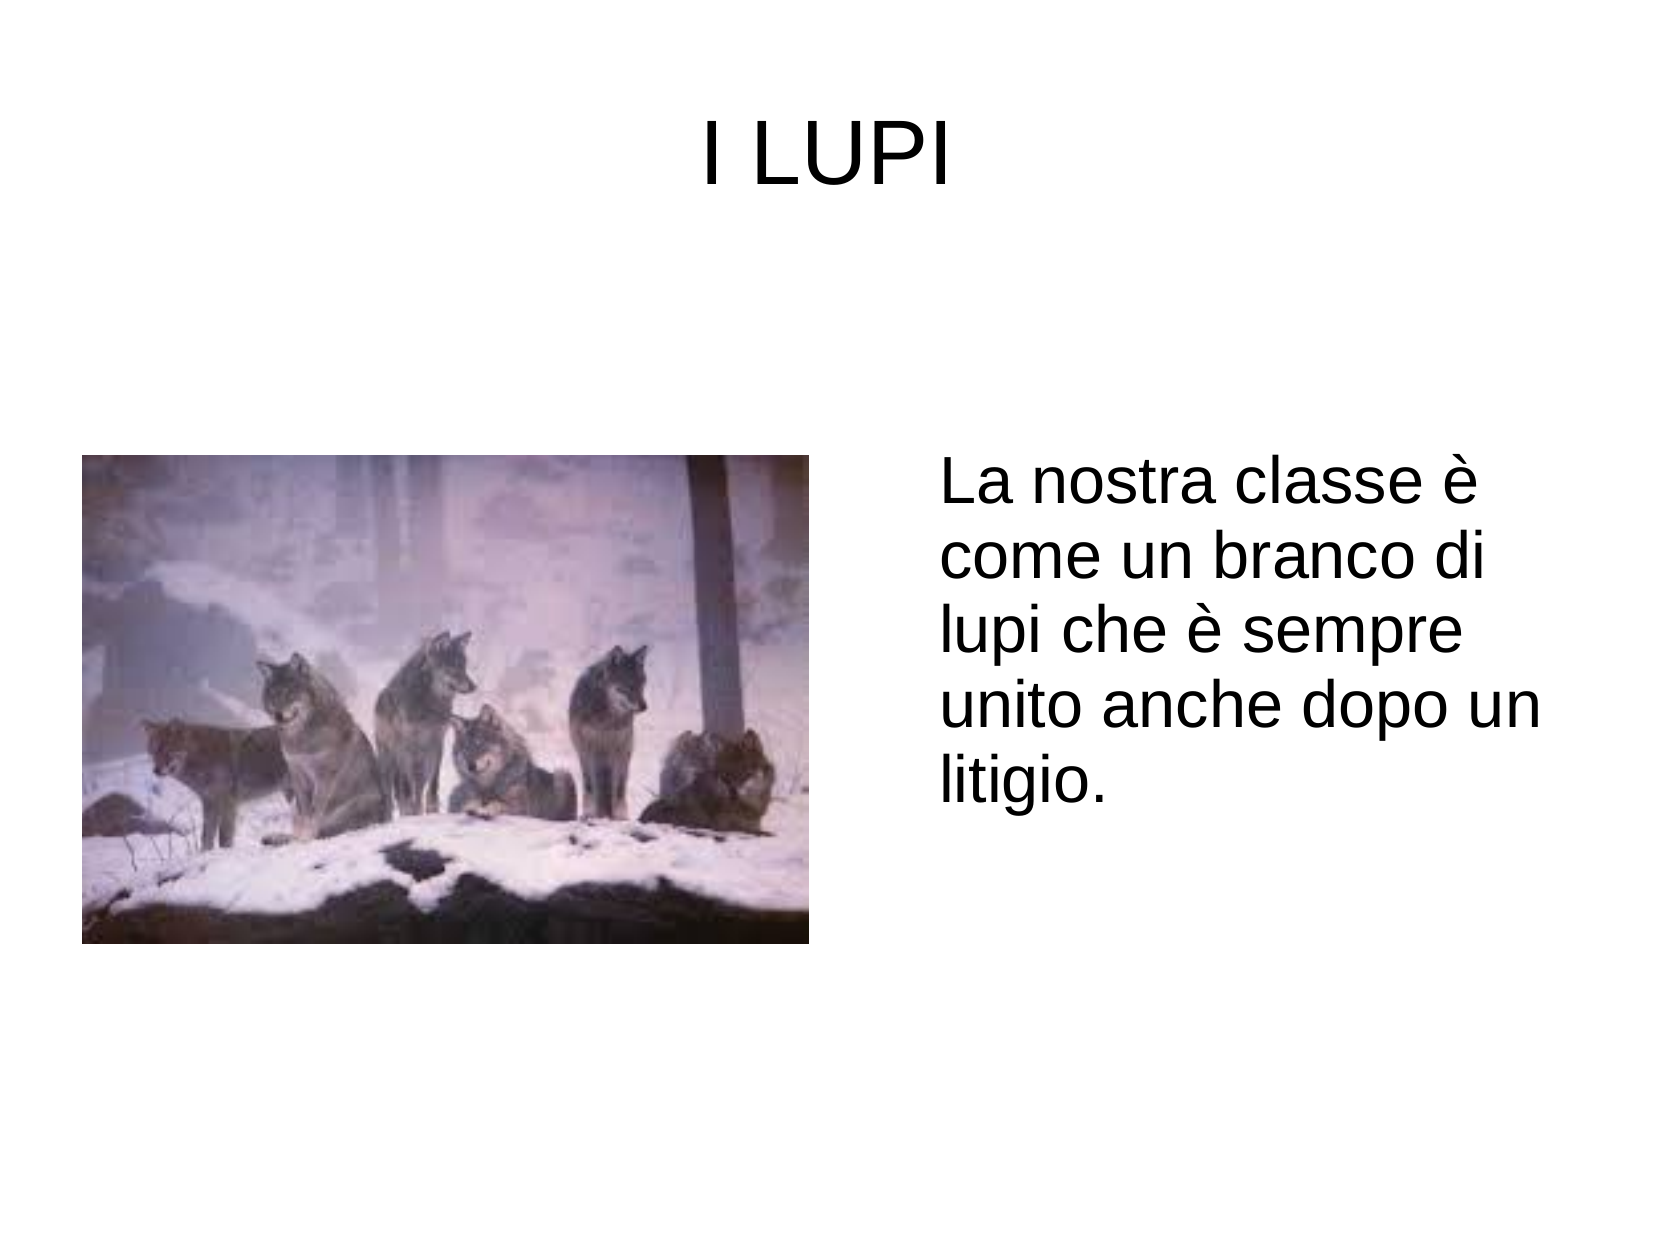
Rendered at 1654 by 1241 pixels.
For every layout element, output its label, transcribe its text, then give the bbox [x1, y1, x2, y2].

title I LUPI [82, 49, 1571, 257]
picture [82, 455, 809, 944]
list La nostra classe è come un branco di lupi che è sempre unito anche dopo un litigio. [868, 442, 1595, 1241]
